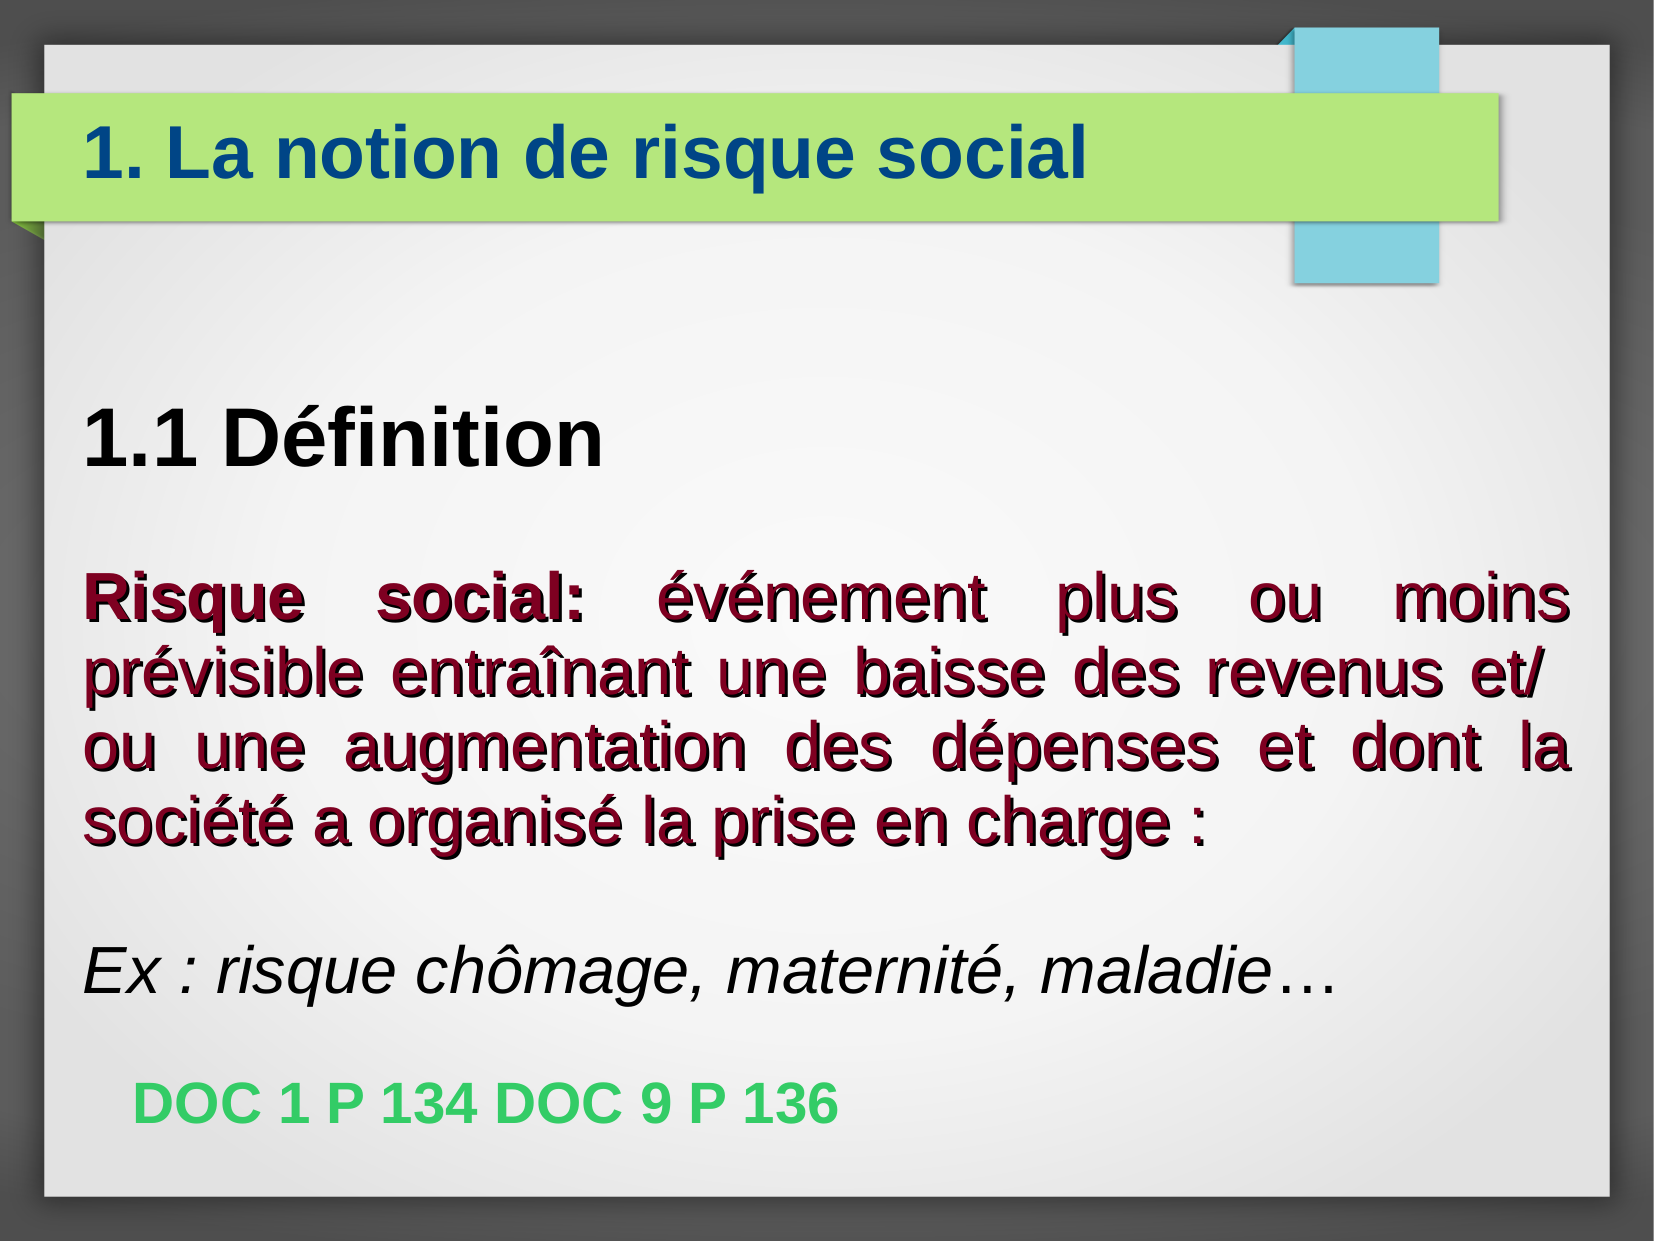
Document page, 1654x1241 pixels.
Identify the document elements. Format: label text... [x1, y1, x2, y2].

subtitle 1.1 Définition Risque social: événement plus ou moins prévisible entraînant une baisse des revenus et/ ou une augmentation des dépenses et dont la société a organisé la prise en charge : Ex : risque chômage, maternité, maladie… [82, 297, 1571, 1102]
text_box DOC 1 P 134 DOC 9 P 136 [118, 1062, 1388, 1143]
title 1. La notion de risque social [82, 56, 1571, 250]
picture [0, 0, 1654, 1241]
